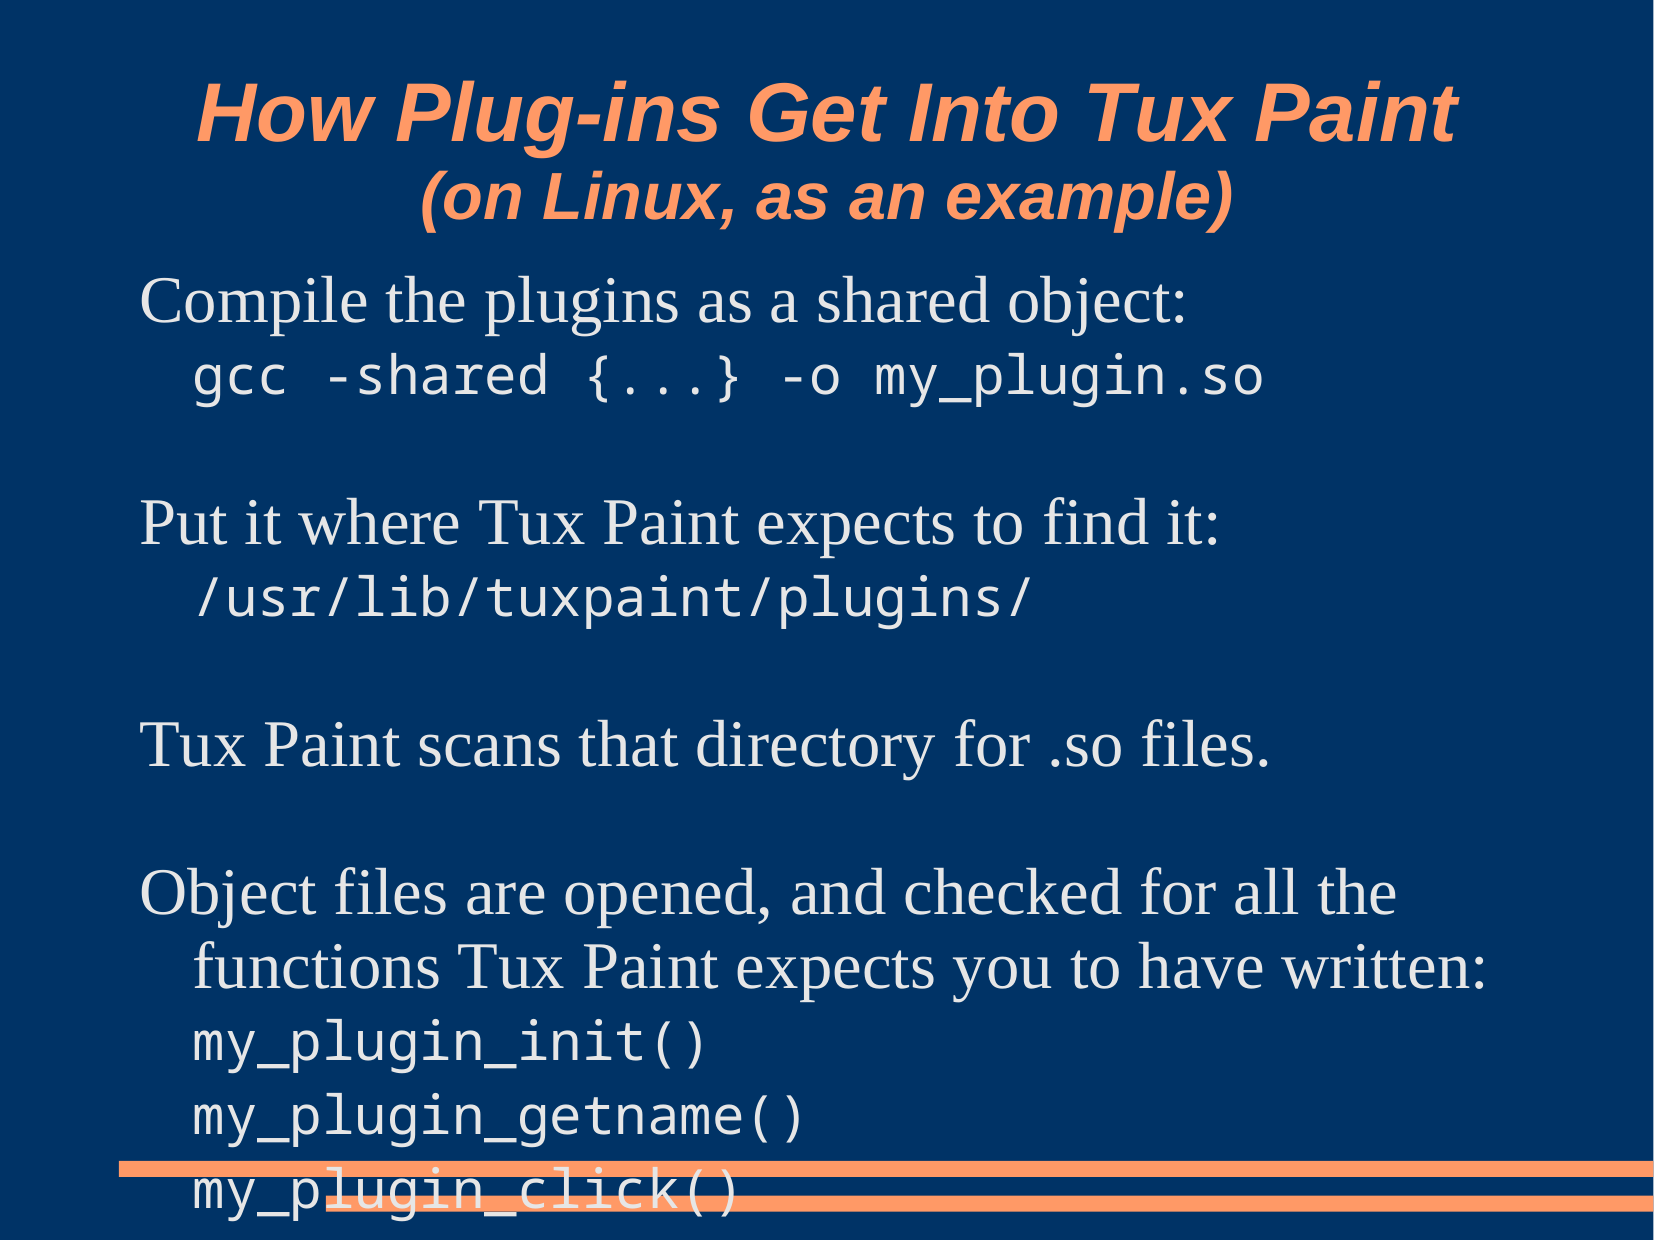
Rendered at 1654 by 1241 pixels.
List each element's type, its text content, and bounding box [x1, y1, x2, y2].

list Compile the plugins as a shared object: gcc -shared {...} -o my_plugin.so Put it where Tux Paint expects to find it: /usr/lib/tuxpaint/plugins/ Tux Paint scans that directory for .so files. Object files are opened, and checked for all the functions Tux Paint expects you to have written: my_plugin_init() my_plugin_getname() my_plugin_click() etc. [121, 262, 1501, 1158]
title How Plug-ins Get Into Tux Paint (on Linux, as an example) [121, 53, 1534, 247]
